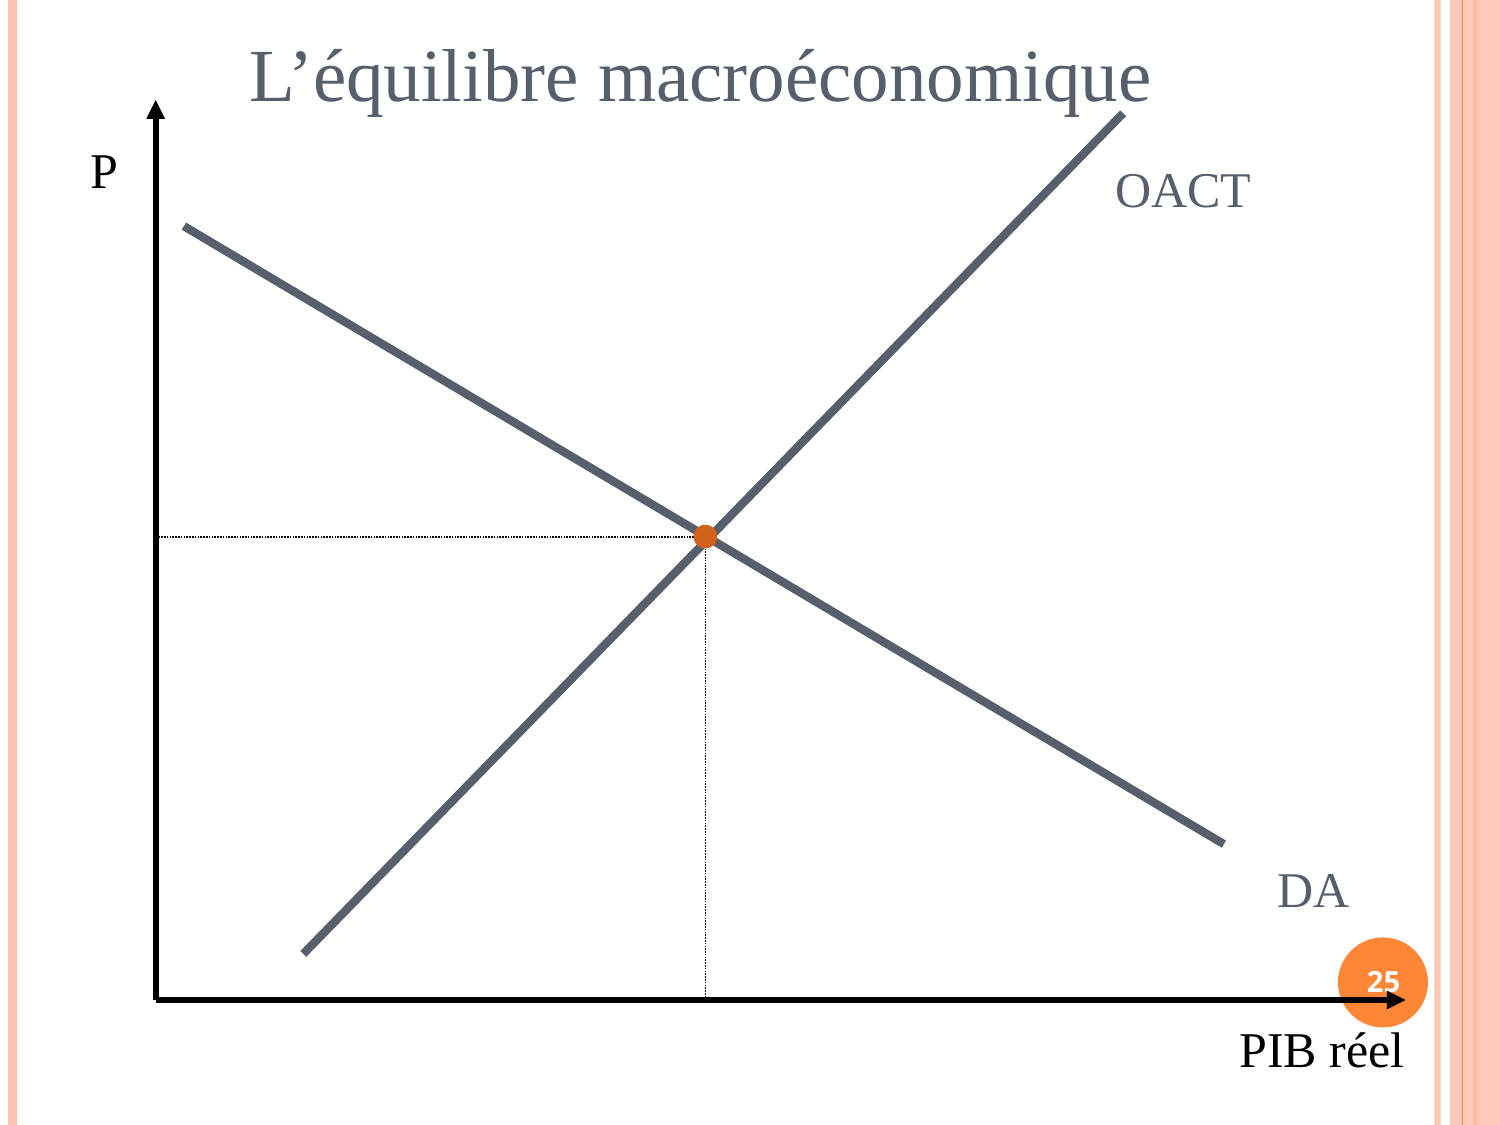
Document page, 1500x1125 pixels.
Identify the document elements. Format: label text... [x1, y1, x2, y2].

text_box L’équilibre macroéconomique [234, 18, 1167, 124]
text_box [693, 524, 718, 549]
text_box DA [1262, 849, 1365, 925]
slide_number <numéro> [1333, 1003, 1386, 1009]
text_box P [75, 130, 134, 206]
slide_number <numéro> [1333, 940, 1434, 1009]
text_box OACT [1100, 149, 1279, 225]
text_box PIB réel [1224, 1009, 1500, 1085]
